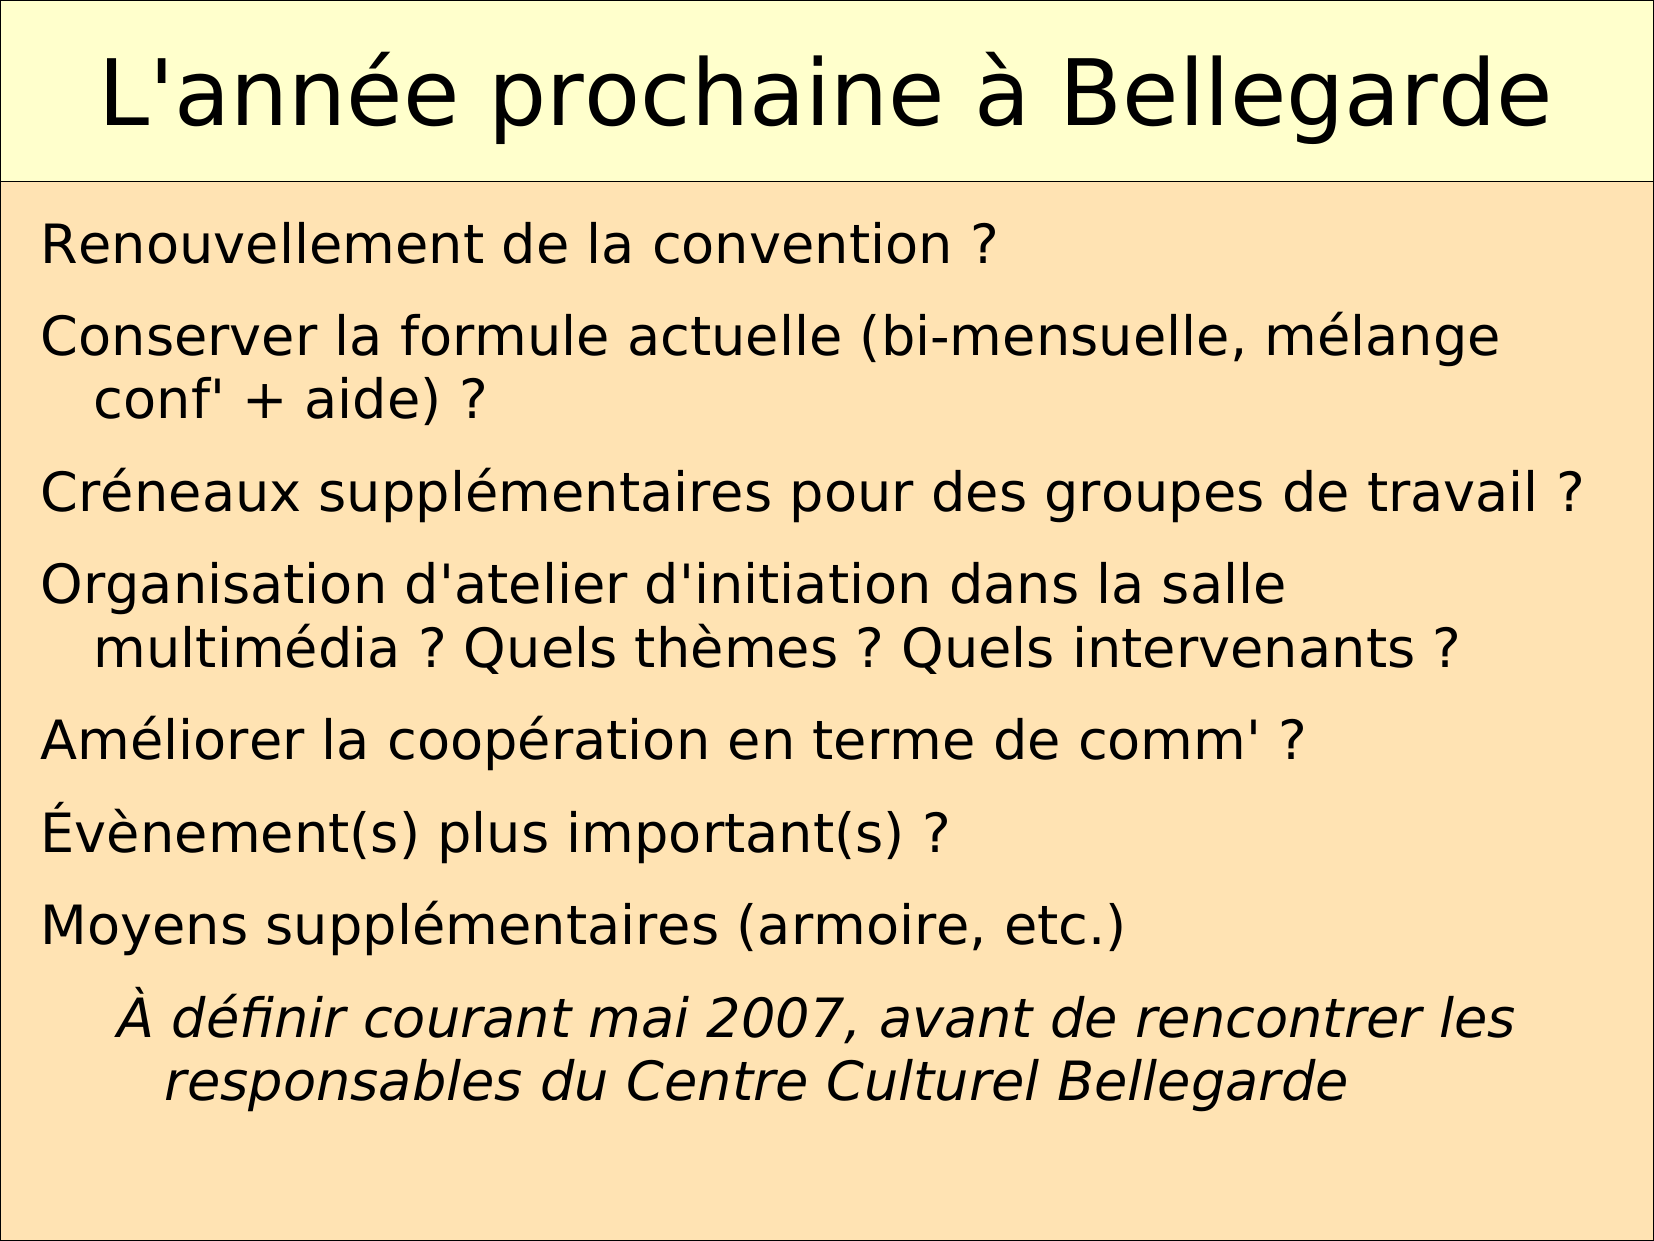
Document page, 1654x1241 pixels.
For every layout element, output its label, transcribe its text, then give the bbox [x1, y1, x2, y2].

list Renouvellement de la convention ? Conserver la formule actuelle (bi-mensuelle, mélange conf' + aide) ? Créneaux supplémentaires pour des groupes de travail ? Organisation d'atelier d'initiation dans la salle multimédia ? Quels thèmes ? Quels intervenants ? Améliorer la coopération en terme de comm' ? Évènement(s) plus important(s) ? Moyens supplémentaires (armoire, etc.) À définir courant mai 2007, avant de rencontrer les responsables du Centre Culturel Bellegarde [22, 213, 1633, 1228]
title L'année prochaine à Bellegarde [0, 33, 1654, 154]
